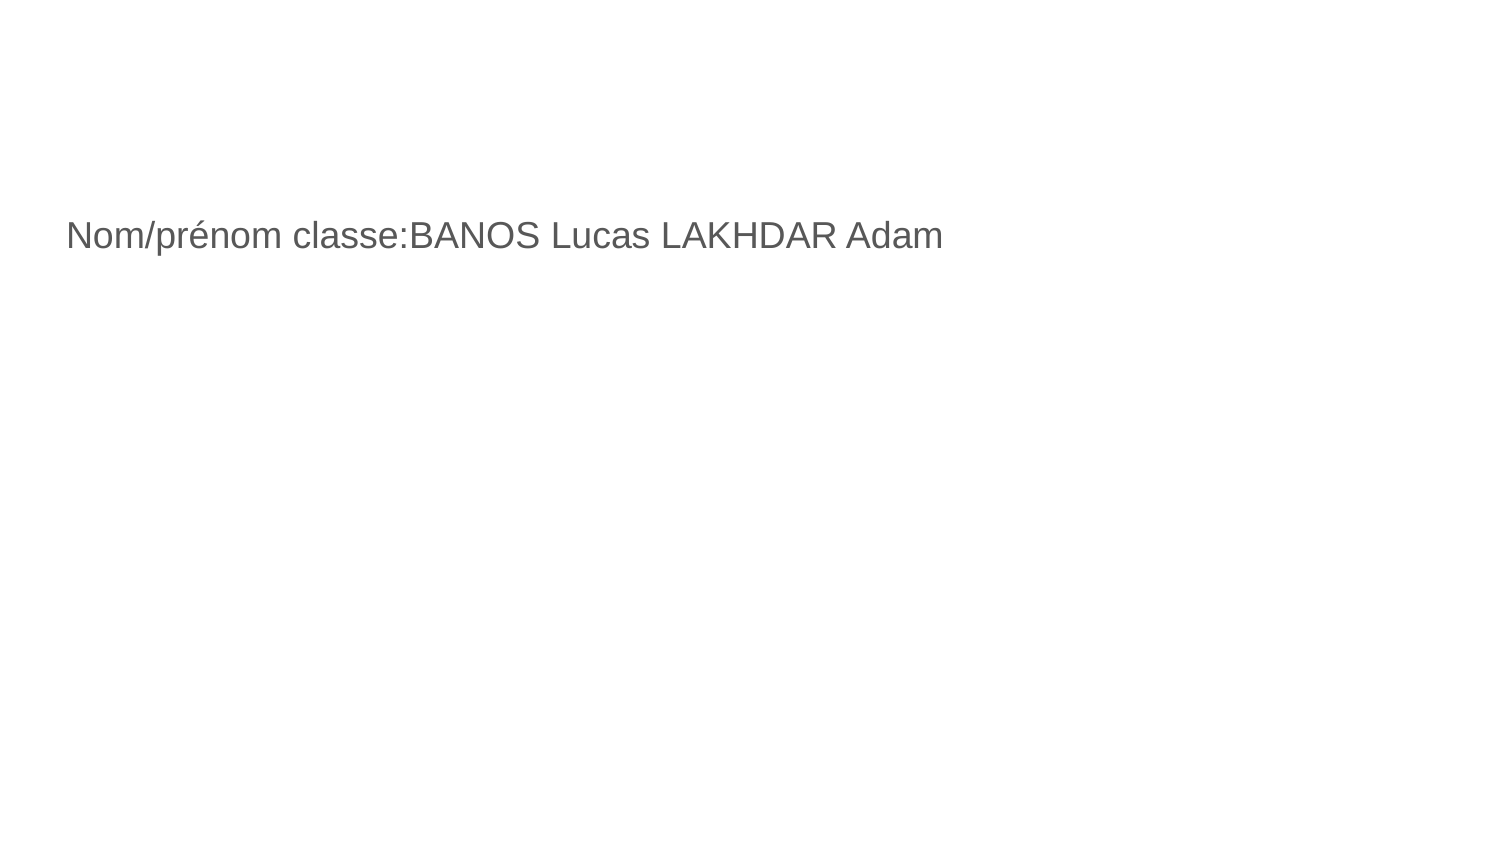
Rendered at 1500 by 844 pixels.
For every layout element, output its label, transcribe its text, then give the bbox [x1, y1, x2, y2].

list Nom/prénom classe:BANOS Lucas LAKHDAR Adam [51, 189, 1449, 750]
